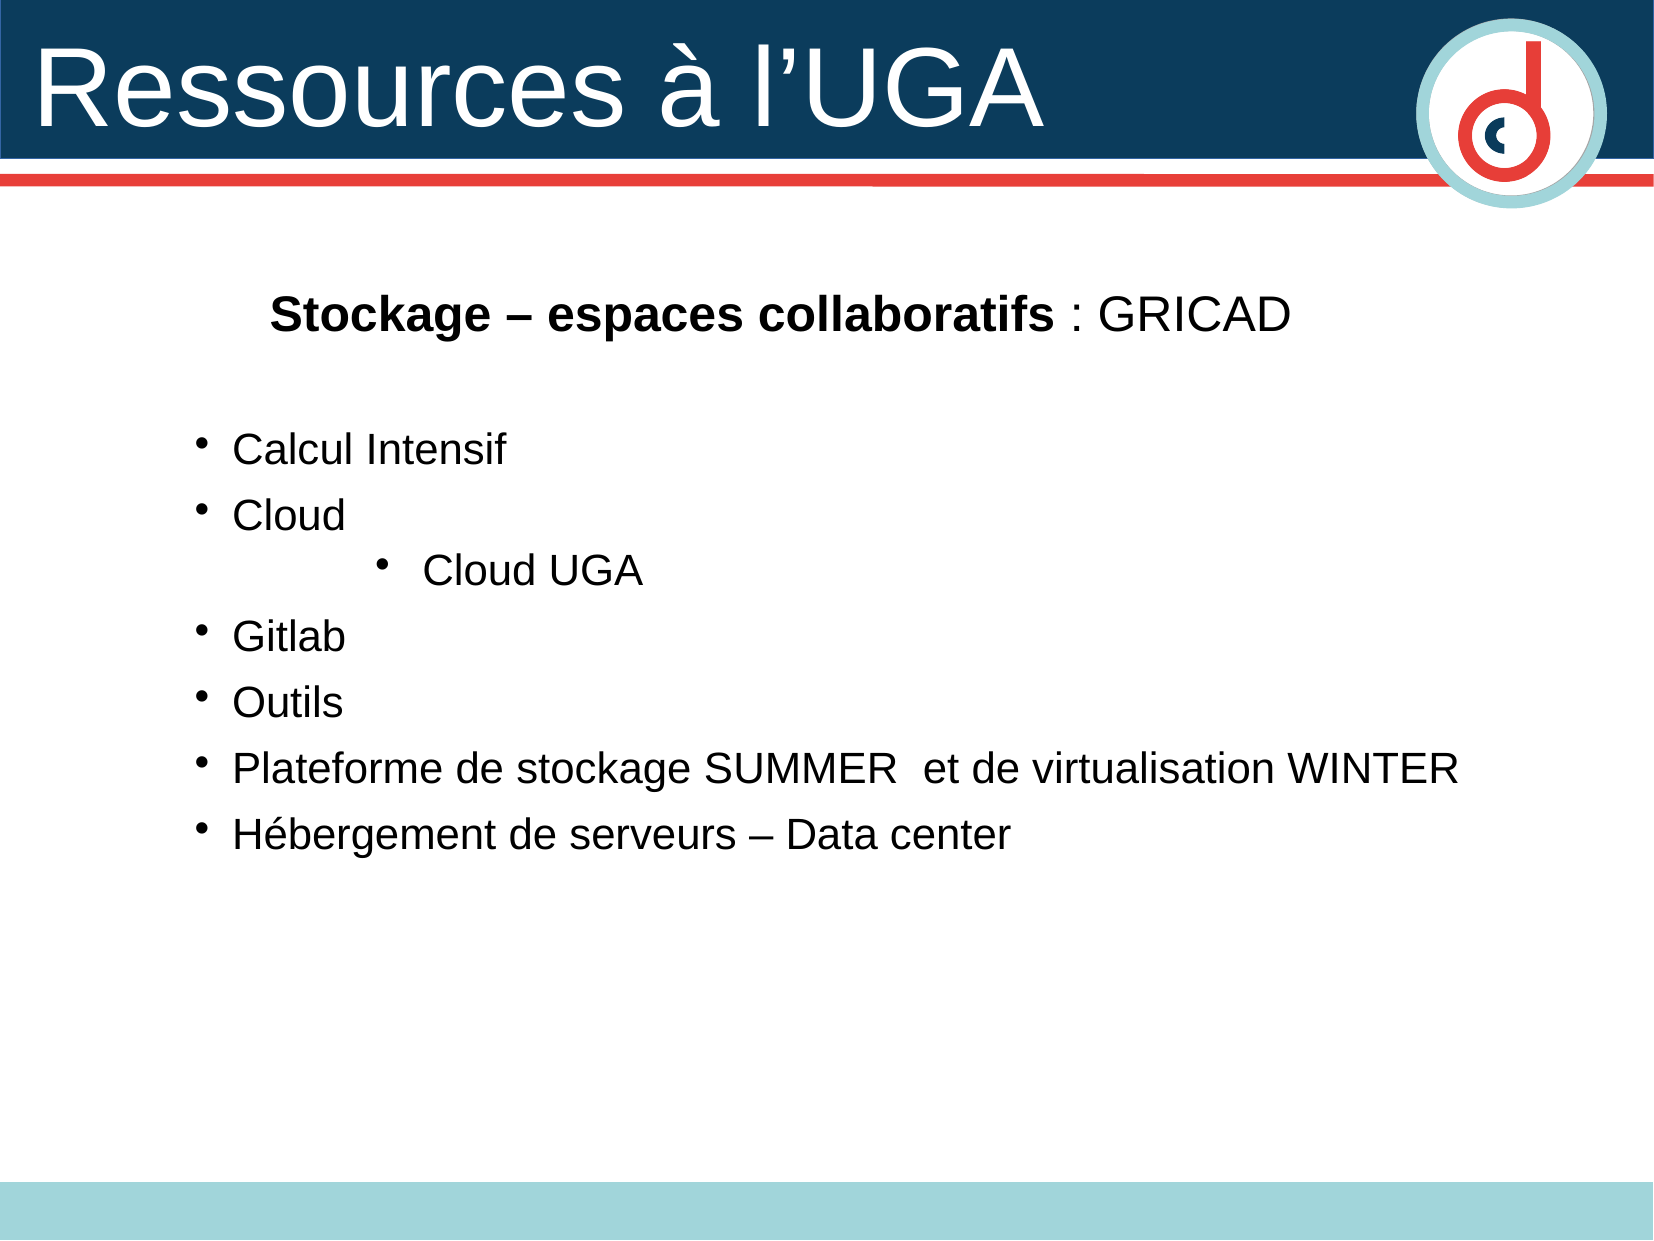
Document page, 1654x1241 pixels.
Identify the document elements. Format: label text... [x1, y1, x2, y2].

title Ressources à l’UGA [17, 11, 1412, 159]
list Stockage – espaces collaboratifs : GRICAD Calcul Intensif Cloud Cloud UGA Gitlab Outils Plateforme de stockage SUMMER et de virtualisation WINTER Hébergement de serveurs – Data center [29, 290, 1625, 1010]
